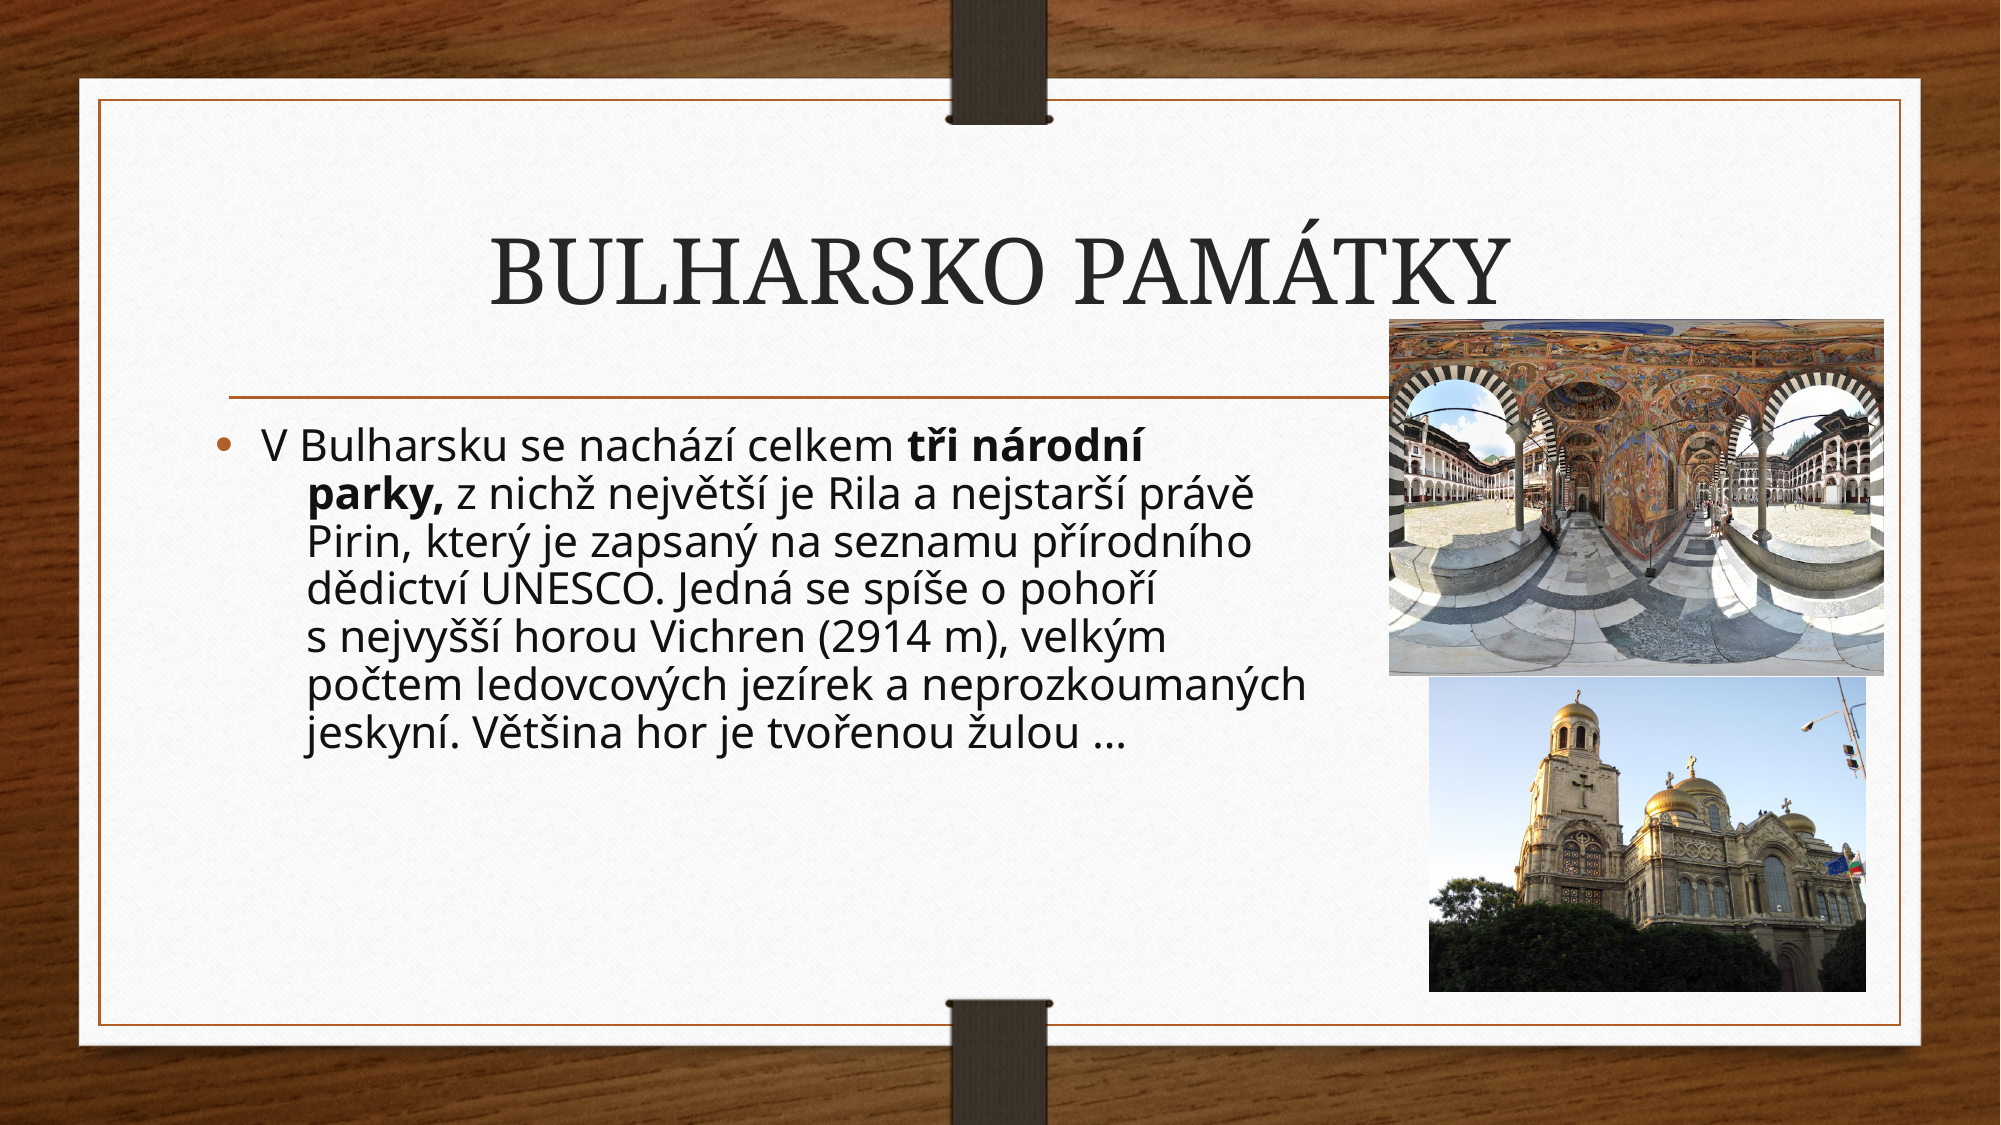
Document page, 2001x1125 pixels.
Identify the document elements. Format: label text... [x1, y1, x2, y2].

list V Bulharsku se nachází celkem tři národní parky, z nichž největší je Rila a nejstarší právě Pirin, který je zapsaný na seznamu přírodního dědictví UNESCO. Jedná se spíše o pohoří s nejvyšší horou Vichren (2914 m), velkým počtem ledovcových jezírek a neprozkoumaných jeskyní. Většina hor je tvořenou žulou … [200, 415, 1342, 784]
title BULHARSKO PAMÁTKY [212, 161, 1788, 376]
picture [1389, 319, 1884, 676]
picture [1429, 677, 1866, 992]
